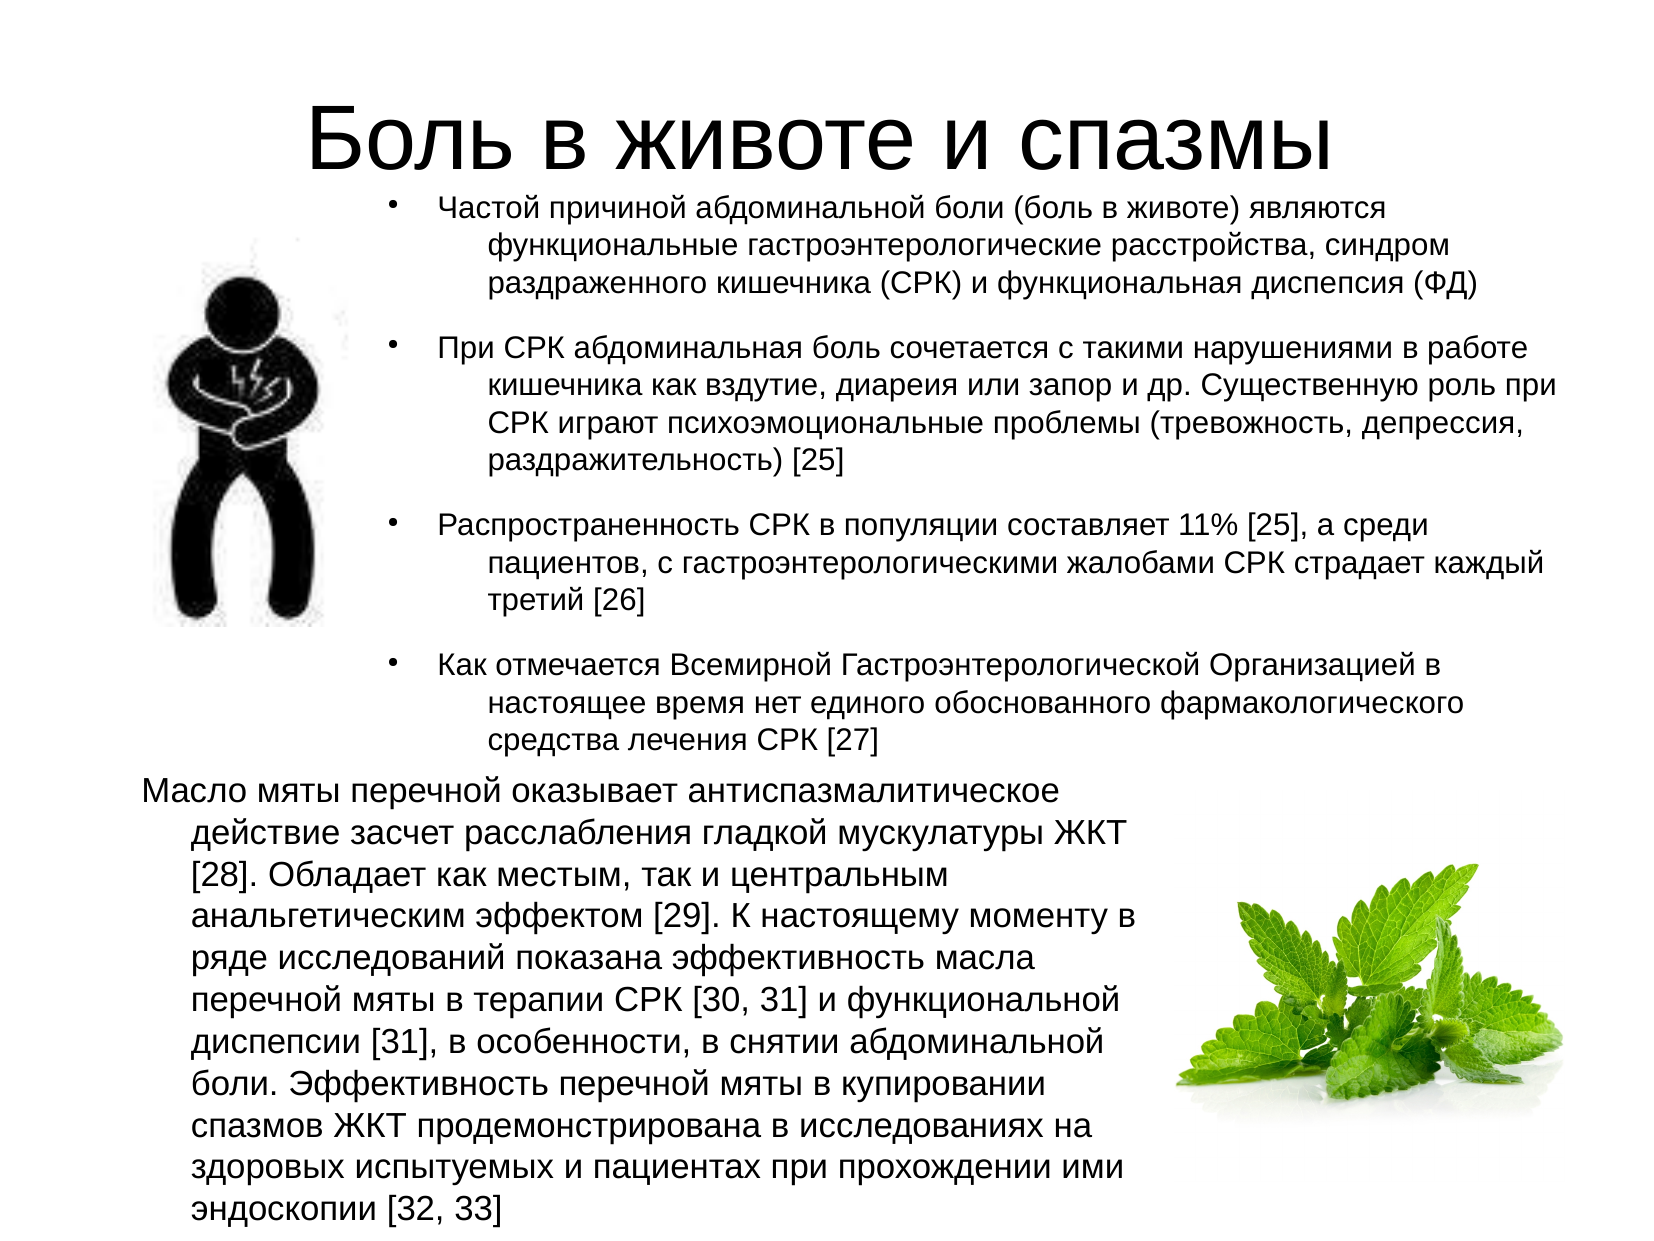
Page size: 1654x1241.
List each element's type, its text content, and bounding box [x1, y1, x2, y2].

picture [1188, 790, 1565, 1182]
title Боль в животе и спазмы [76, 29, 1565, 237]
picture [118, 236, 354, 627]
list Масло мяты перечной оказывает антиспазмалитическое действие засчет расслабления гладкой мускулатуры ЖКТ [28]. Обладает как местым, так и центральным анальгетическим эффектом [29]. К настоящему моменту в ряде исследований показана эффективность масла перечной мяты в терапии СРК [30, 31] и функциональной диспепсии [31], в особенности, в снятии абдоминальной боли. Эффективность перечной мяты в купировании спазмов ЖКТ продемонстрирована в исследованиях на здоровых испытуемых и пациентах при прохождении ими эндоскопии [32, 33] [59, 767, 1188, 1231]
list Частой причиной абдоминальной боли (боль в животе) являются функциональные гастроэнтерологические расстройства, синдром раздраженного кишечника (СРК) и функциональная диспепсия (ФД) При СРК абдоминальная боль сочетается с такими нарушениями в работе кишечника как вздутие, диареия или запор и др. Существенную роль при СРК играют психоэмоциональные проблемы (тревожность, депрессия, раздражительность) [25] Распространенность СРК в популяции составляет 11% [25], а среди пациентов, с гастроэнтерологическими жалобами СРК страдает каждый третий [26] Как отмечается Всемирной Гастроэнтерологической Организацией в настоящее время нет единого обоснованного фармакологического средства лечения СРК [27] [354, 186, 1565, 760]
